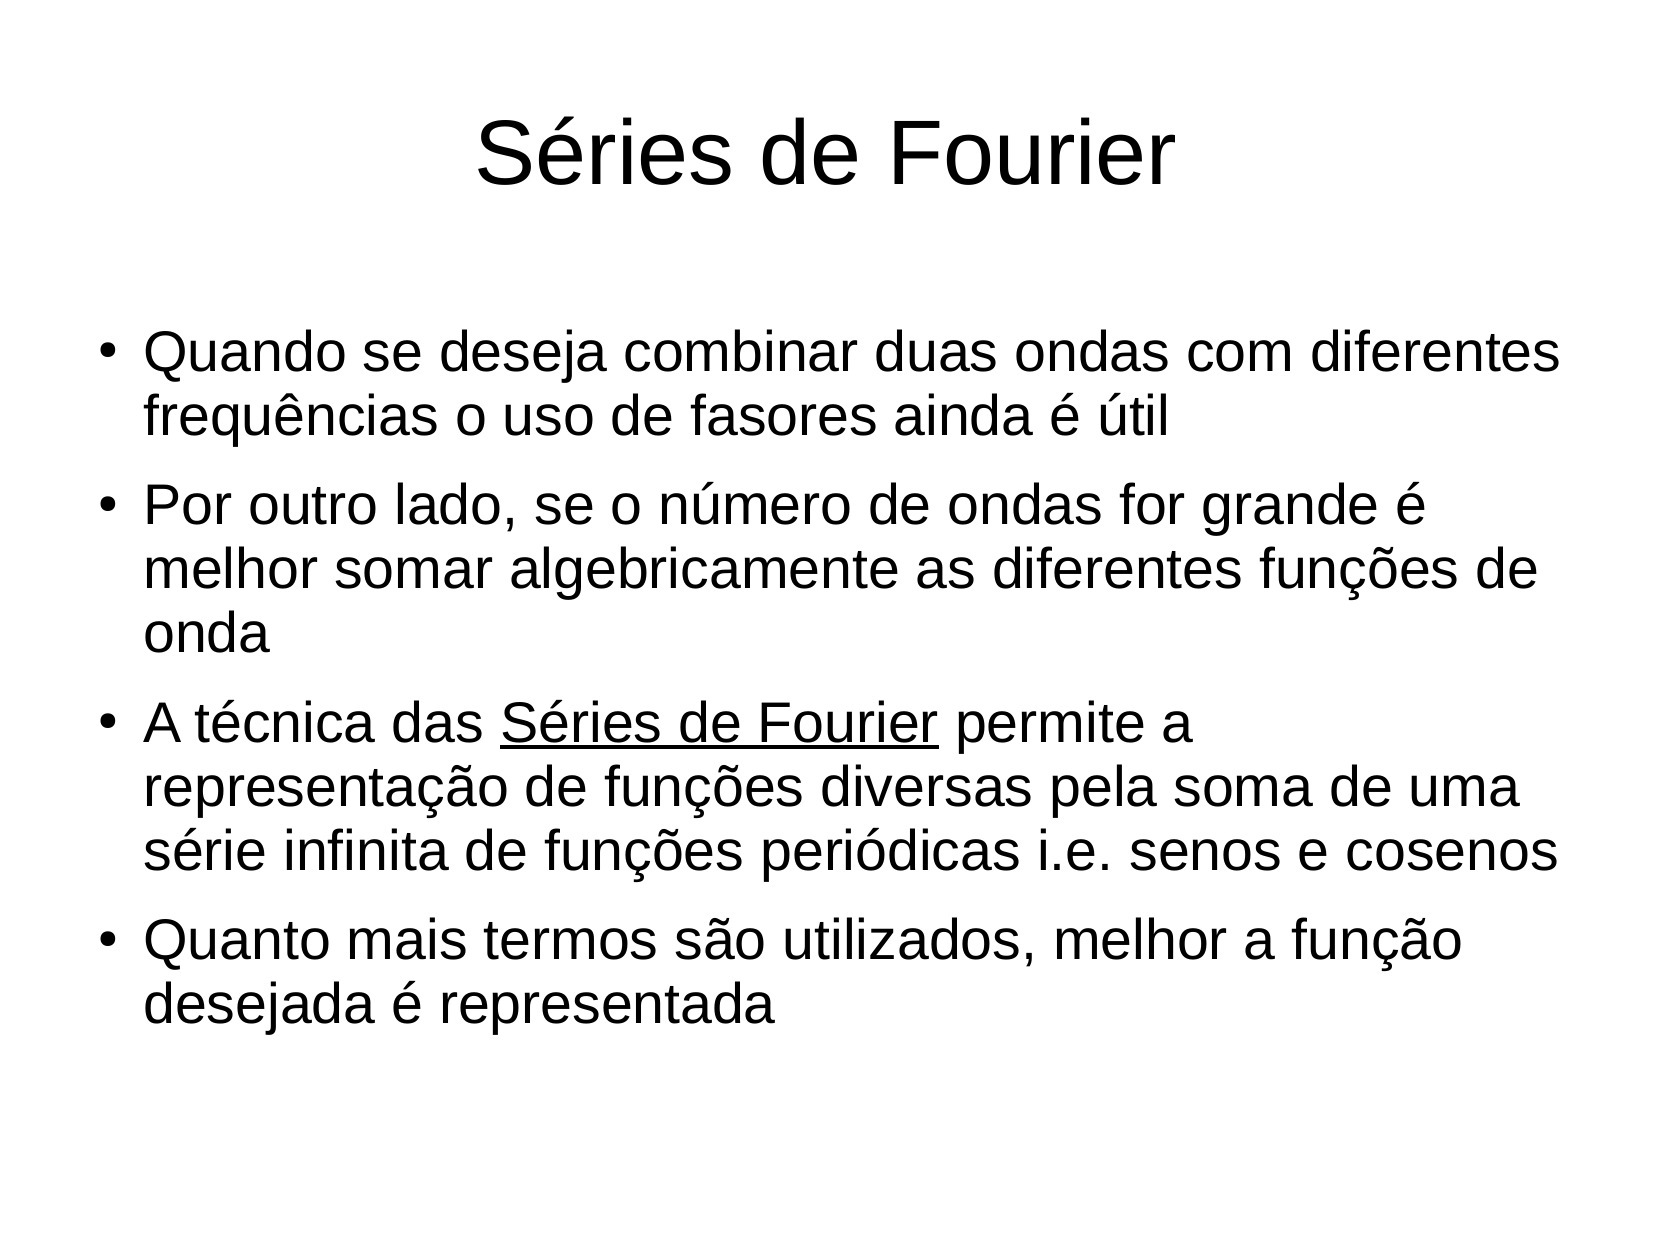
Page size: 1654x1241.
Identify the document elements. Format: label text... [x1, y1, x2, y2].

title Séries de Fourier [82, 49, 1571, 257]
list Quando se deseja combinar duas ondas com diferentes frequências o uso de fasores ainda é útil Por outro lado, se o número de ondas for grande é melhor somar algebricamente as diferentes funções de onda A técnica das Séries de Fourier permite a representação de funções diversas pela soma de uma série infinita de funções periódicas i.e. senos e cosenos Quanto mais termos são utilizados, melhor a função desejada é representada [82, 319, 1571, 1093]
